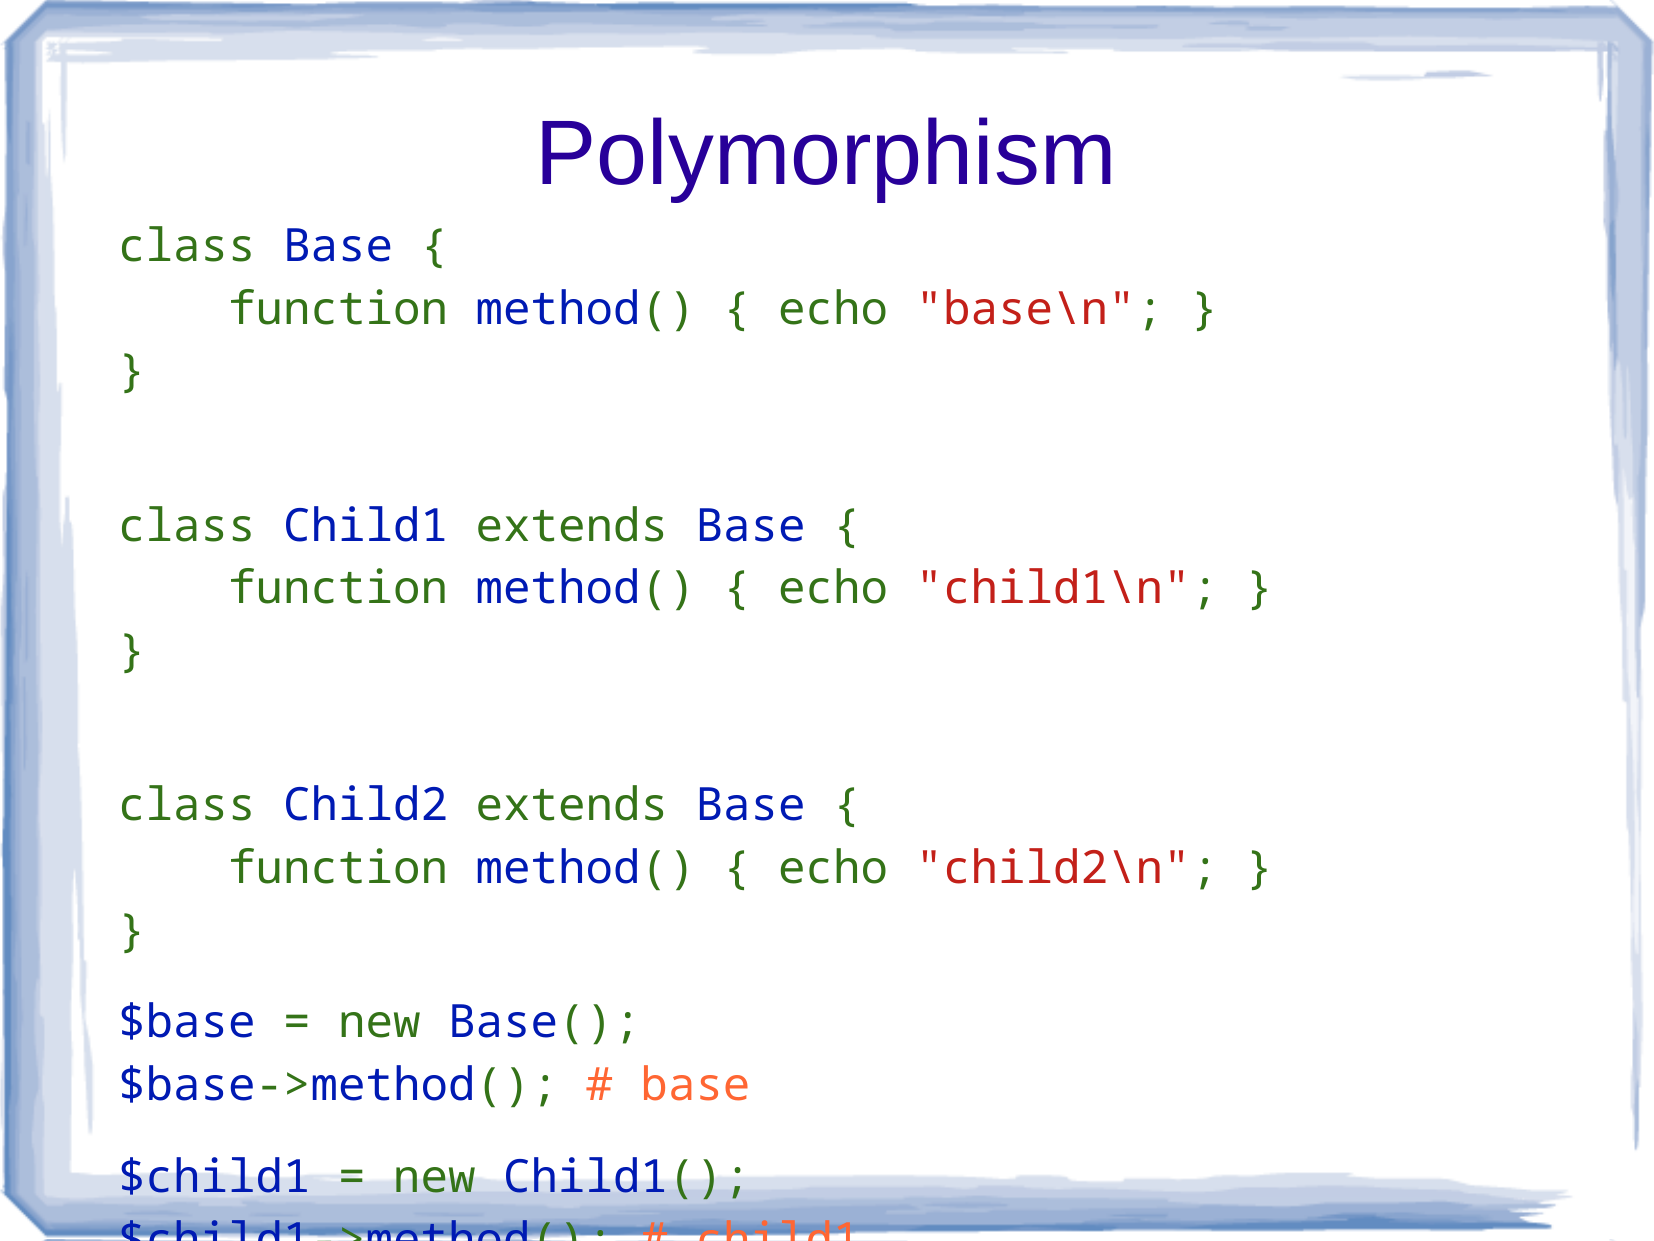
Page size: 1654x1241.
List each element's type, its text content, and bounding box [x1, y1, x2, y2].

picture [812, 1233, 825, 1241]
picture [400, 1233, 414, 1240]
picture [262, 1233, 275, 1241]
picture [371, 1234, 377, 1241]
picture [510, 1233, 523, 1241]
title Polymorphism [82, 49, 1571, 257]
picture [381, 1234, 387, 1241]
picture [181, 1233, 193, 1241]
list class Base { function method() { echo "base\n"; } } class Child1 extends Base { function method() { echo "child1\n"; } } class Child2 extends Base { function method() { echo "child2\n"; } } $base = new Base(); $base->method(); # base $child1 = new Child1(); $child1->method(); # child1 $child2 = new Child2(); $child2->method(); # child2 [118, 212, 1571, 1219]
picture [731, 1233, 743, 1241]
picture [456, 1233, 468, 1241]
picture [482, 1233, 496, 1241]
picture [0, 0, 1654, 1241]
